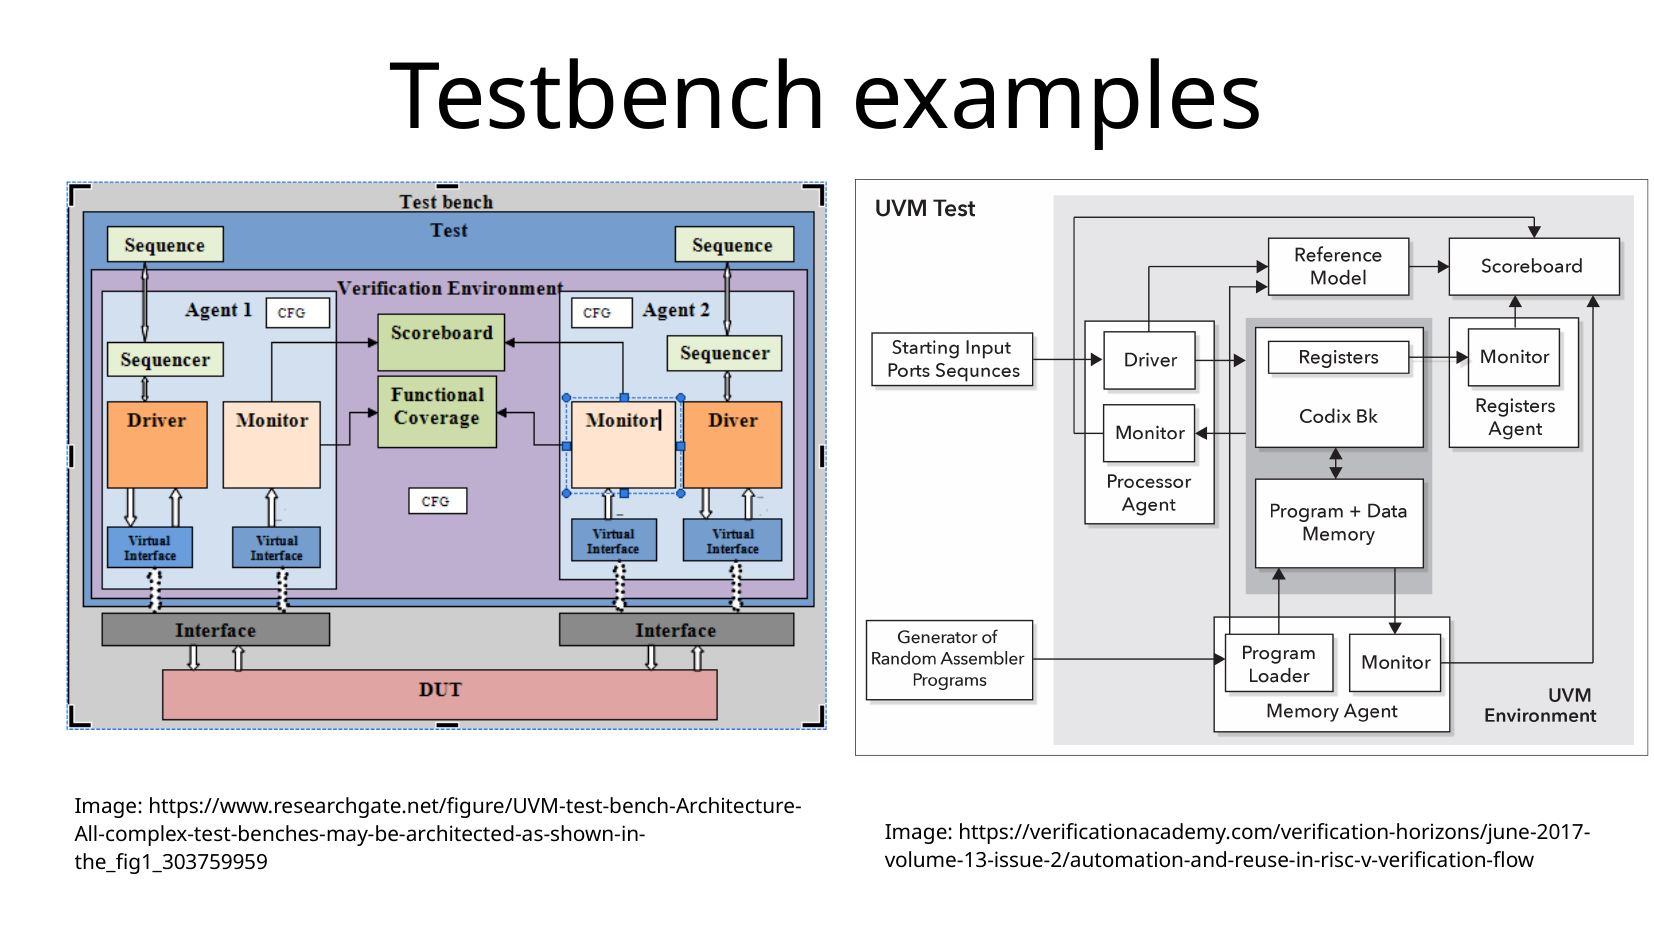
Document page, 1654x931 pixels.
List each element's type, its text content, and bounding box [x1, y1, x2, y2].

picture [855, 179, 1649, 764]
text_box Image: https://www.researchgate.net/figure/UVM-test-bench-Architecture-All-complex-test-benches-may-be-architected-as-shown-in-the_fig1_303759959 [59, 783, 822, 889]
text_box Image: https://verificationacademy.com/verification-horizons/june-2017-volume-13-issue-2/automation-and-reuse-in-risc-v-verification-flow [870, 810, 1636, 886]
picture [60, 179, 831, 730]
title Testbench examples [82, 15, 1571, 171]
